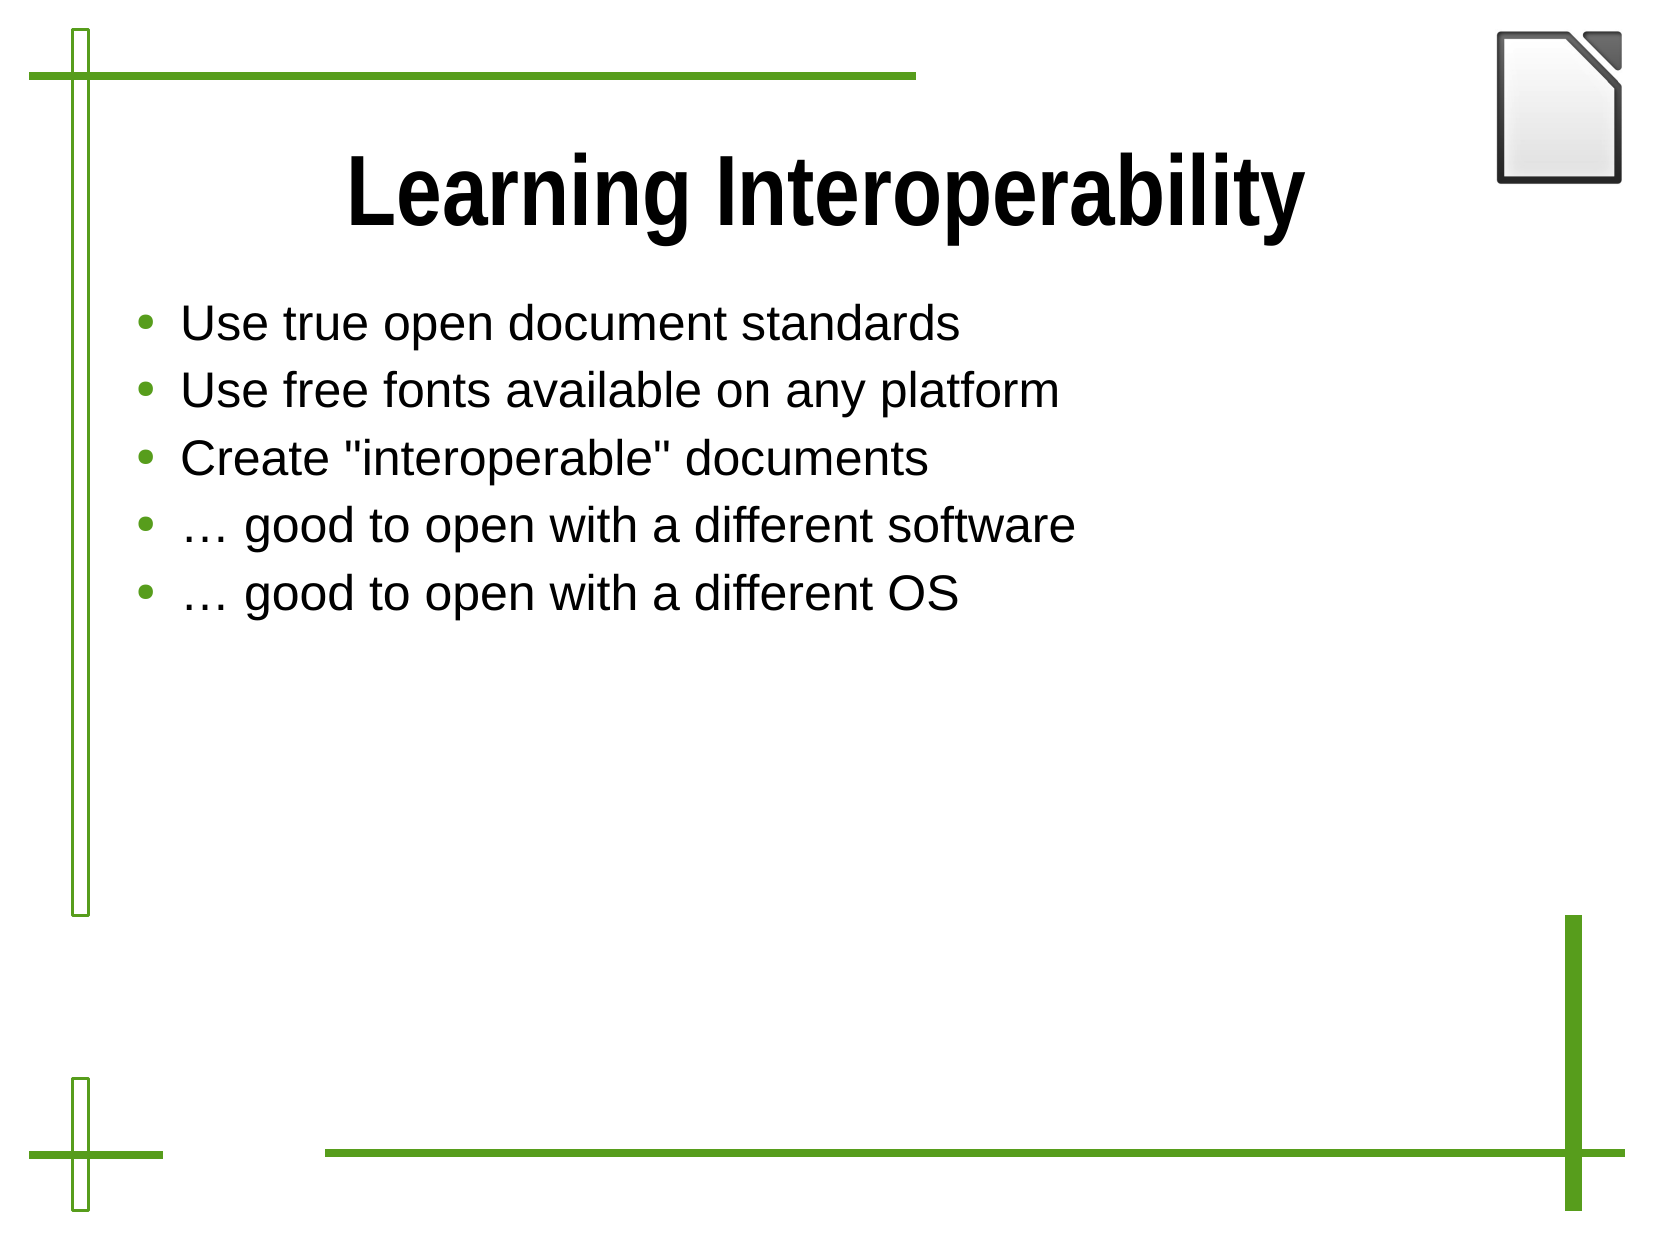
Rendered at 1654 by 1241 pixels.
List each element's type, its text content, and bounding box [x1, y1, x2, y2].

list Use true open document standards Use free fonts available on any platform Create "interoperable" documents … good to open with a different software … good to open with a different OS [118, 295, 1536, 1123]
picture [1494, 29, 1624, 186]
title Learning Interoperability [118, 118, 1536, 260]
